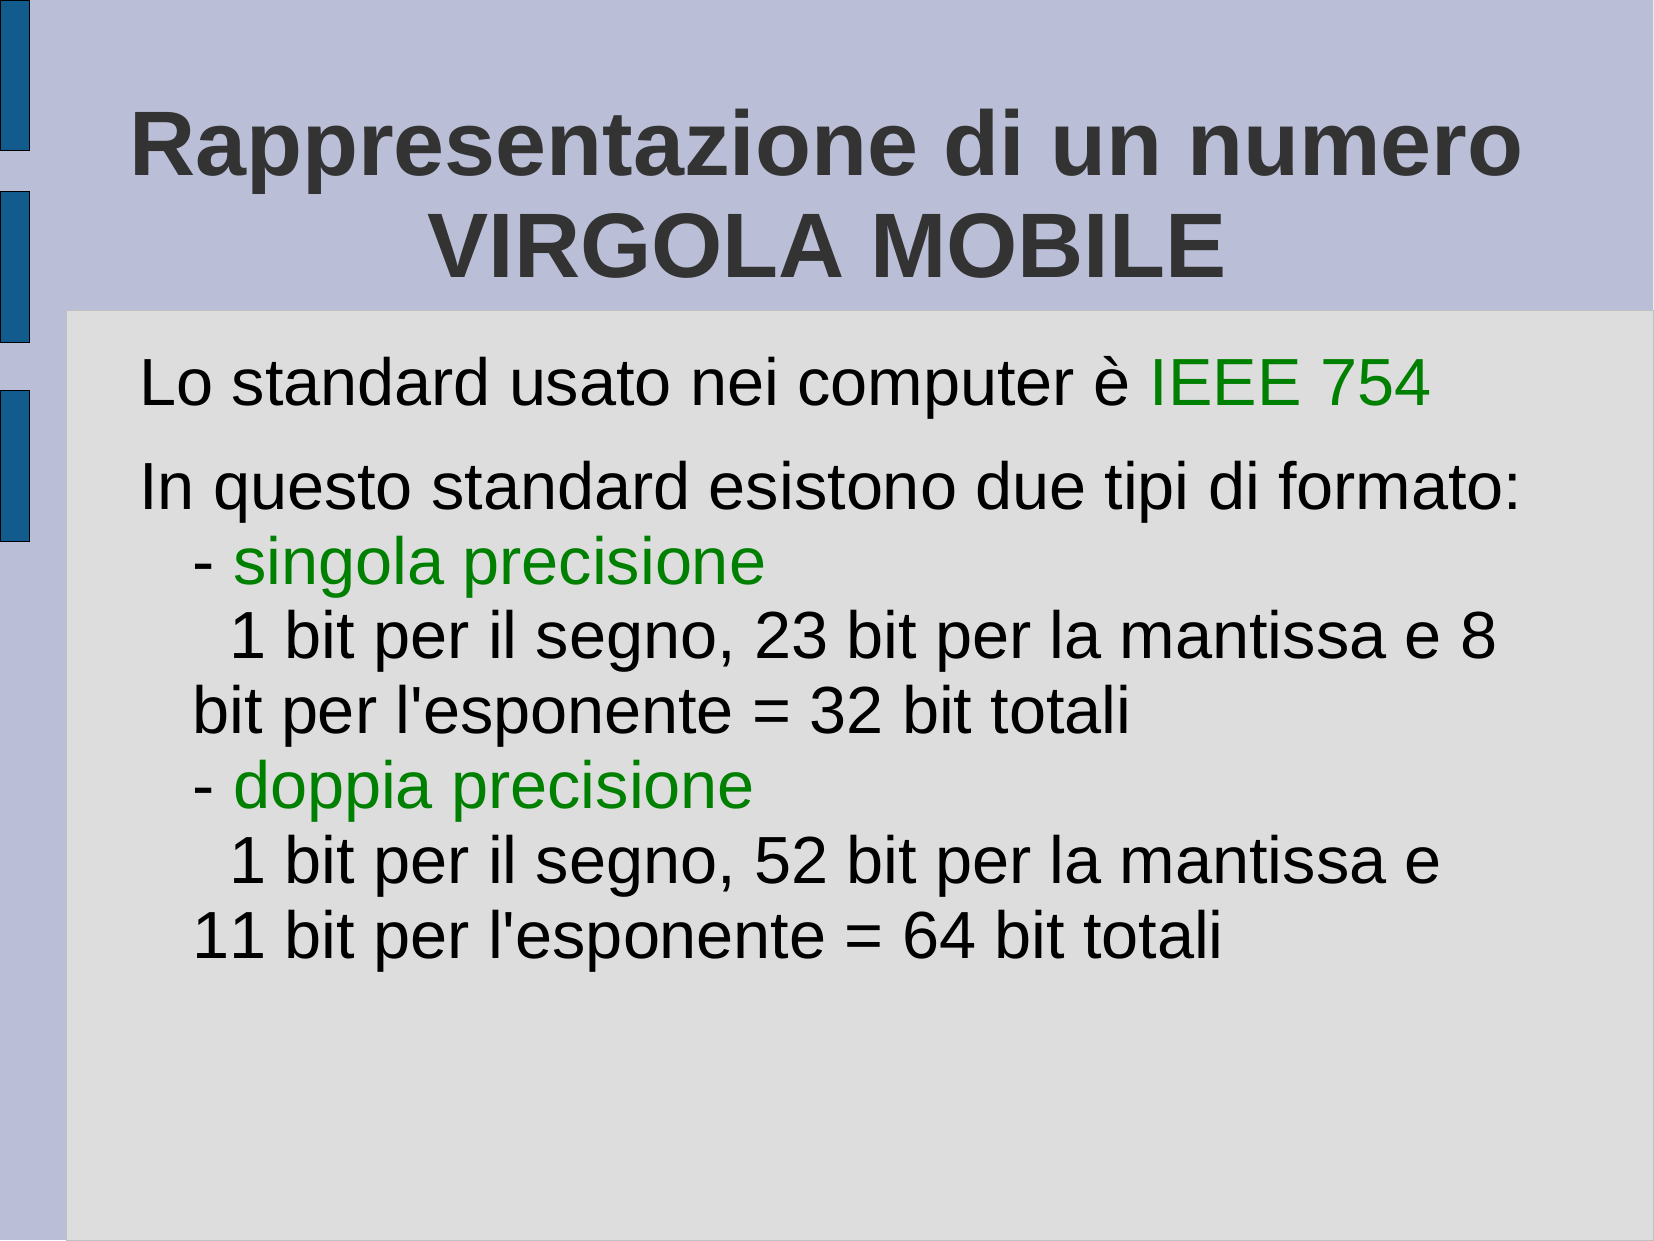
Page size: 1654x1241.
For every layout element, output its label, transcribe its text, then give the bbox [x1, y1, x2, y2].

title Rappresentazione di un numero VIRGOLA MOBILE [121, 92, 1534, 298]
list Lo standard usato nei computer è IEEE 754 In questo standard esistono due tipi di formato: - singola precisione 1 bit per il segno, 23 bit per la mantissa e 8 bit per l'esponente = 32 bit totali - doppia precisione 1 bit per il segno, 52 bit per la mantissa e 11 bit per l'esponente = 64 bit totali [121, 344, 1534, 1112]
